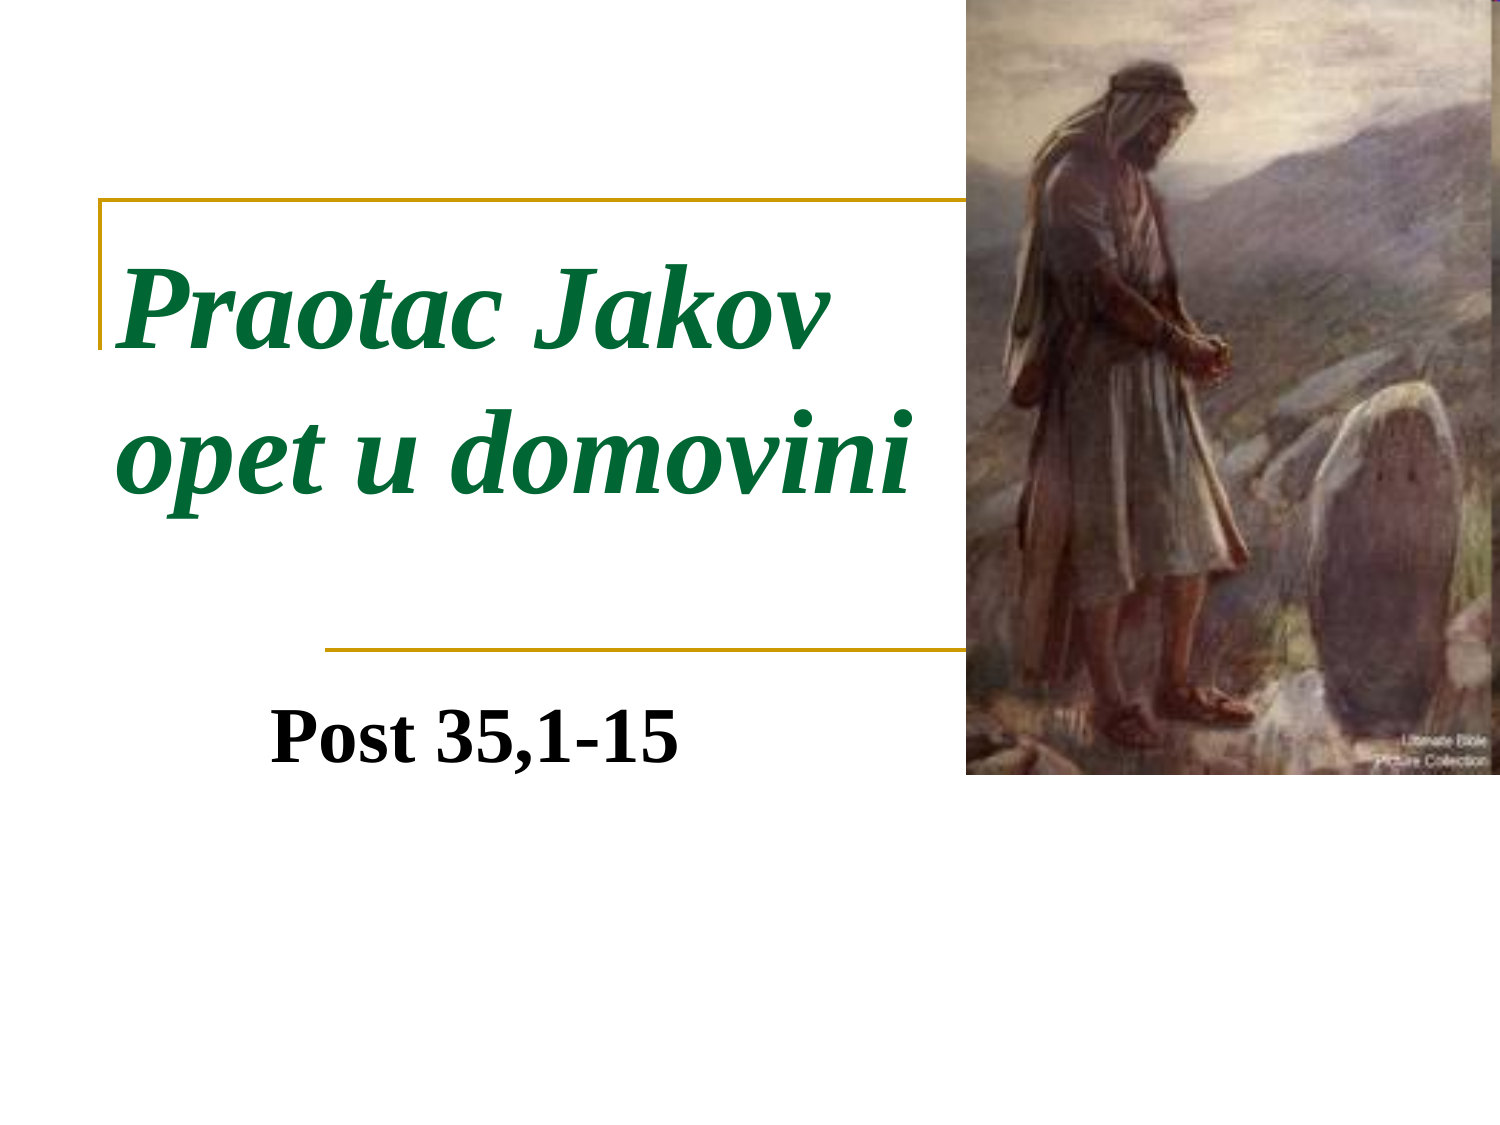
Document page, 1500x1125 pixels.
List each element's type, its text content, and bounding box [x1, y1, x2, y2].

picture [966, 0, 1500, 775]
title Praotac Jakov opet u domovini [100, 220, 966, 622]
subtitle Post 35,1-15 [255, 676, 1473, 1125]
